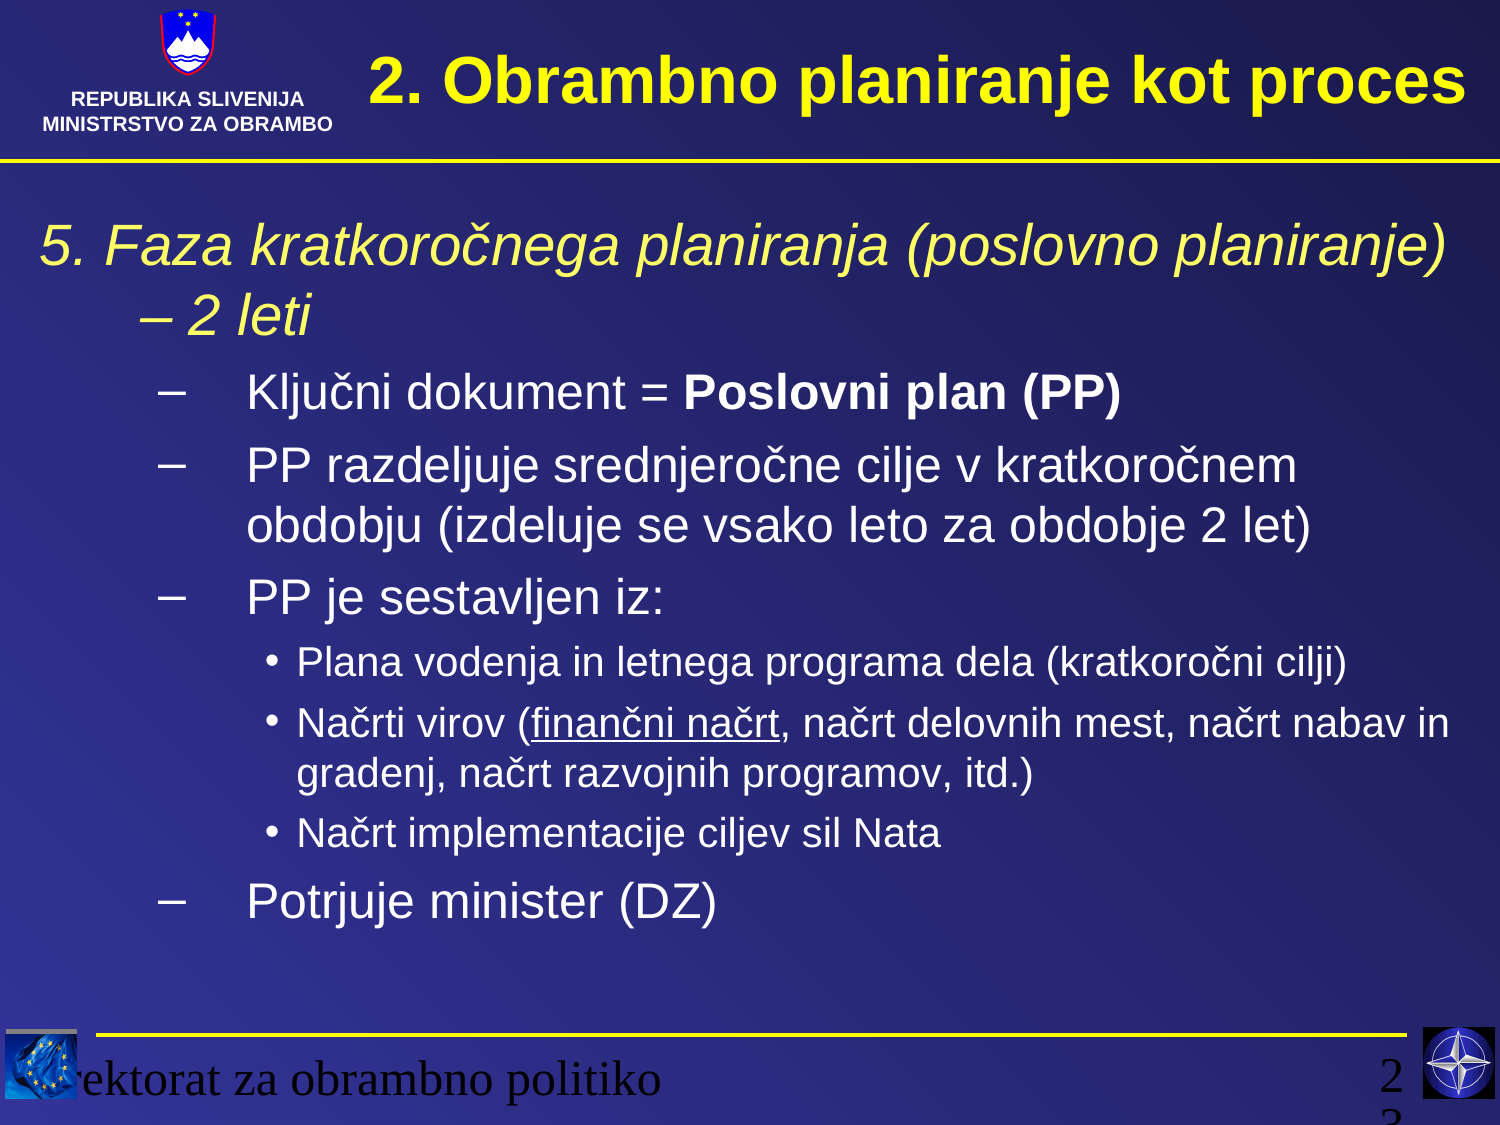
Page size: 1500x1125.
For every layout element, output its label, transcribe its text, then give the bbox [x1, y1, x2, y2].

title 2. Obrambno planiranje kot proces [348, 29, 1489, 125]
list 5. Faza kratkoročnega planiranja (poslovno planiranje) – 2 leti Ključni dokument = Poslovni plan (PP) PP razdeljuje srednjeročne cilje v kratkoročnem obdobju (izdeluje se vsako leto za obdobje 2 let) PP je sestavljen iz: Plana vodenja in letnega programa dela (kratkoročni cilji) Načrti virov (finančni načrt, načrt delovnih mest, načrt nabav in gradenj, načrt razvojnih programov, itd.) Načrt implementacije ciljev sil Nata Potrjuje minister (DZ) [24, 199, 1476, 1051]
